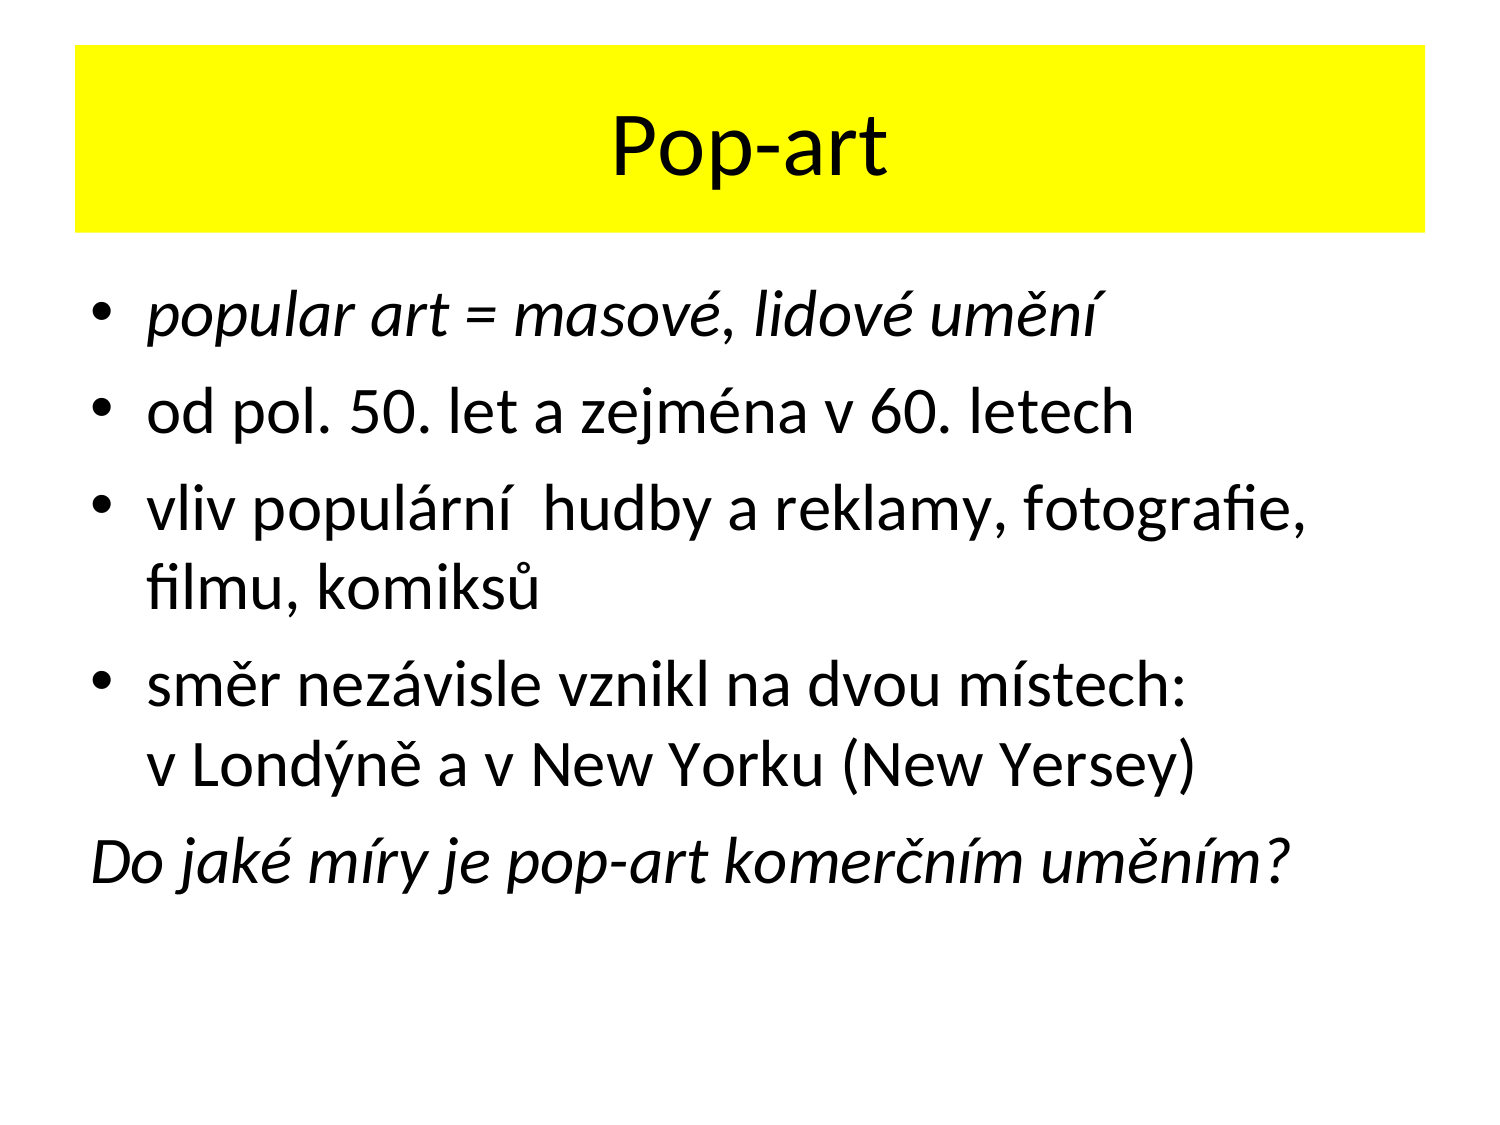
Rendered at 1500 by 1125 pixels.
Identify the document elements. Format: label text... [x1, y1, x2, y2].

list popular art = masové, lidové umění od pol. 50. let a zejména v 60. letech vliv populární hudby a reklamy, fotografie, filmu, komiksů směr nezávisle vznikl na dvou místech: v Londýně a v New Yorku (New Yersey) Do jaké míry je pop-art komerčním uměním? [75, 262, 1426, 1098]
title Pop-art [75, 45, 1426, 233]
